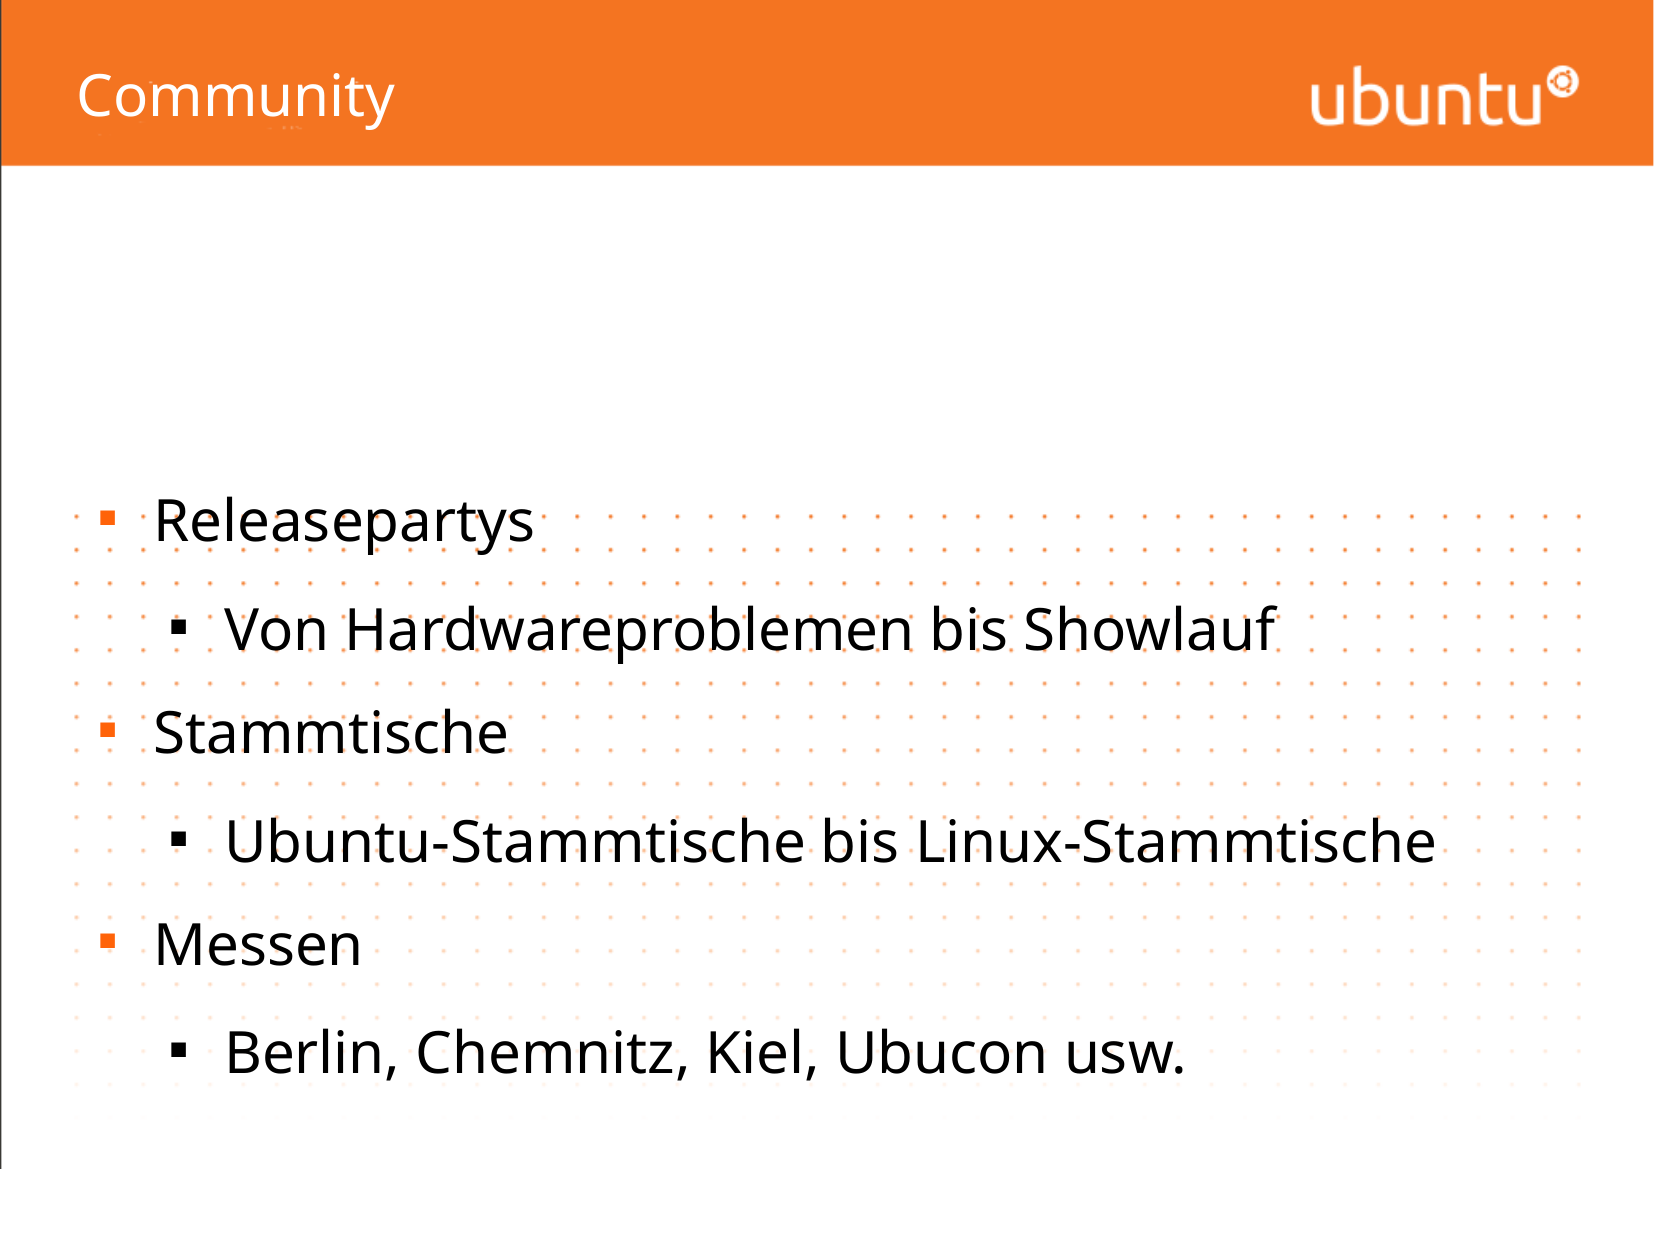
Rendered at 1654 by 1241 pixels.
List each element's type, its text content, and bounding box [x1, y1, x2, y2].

title Community [76, 29, 1565, 158]
list Releasepartys Von Hardwareproblemen bis Showlauf Stammtische Ubuntu-Stammtische bis Linux-Stammtische Messen Berlin, Chemnitz, Kiel, Ubucon usw. [82, 479, 1462, 1109]
picture [0, 0, 1654, 1169]
